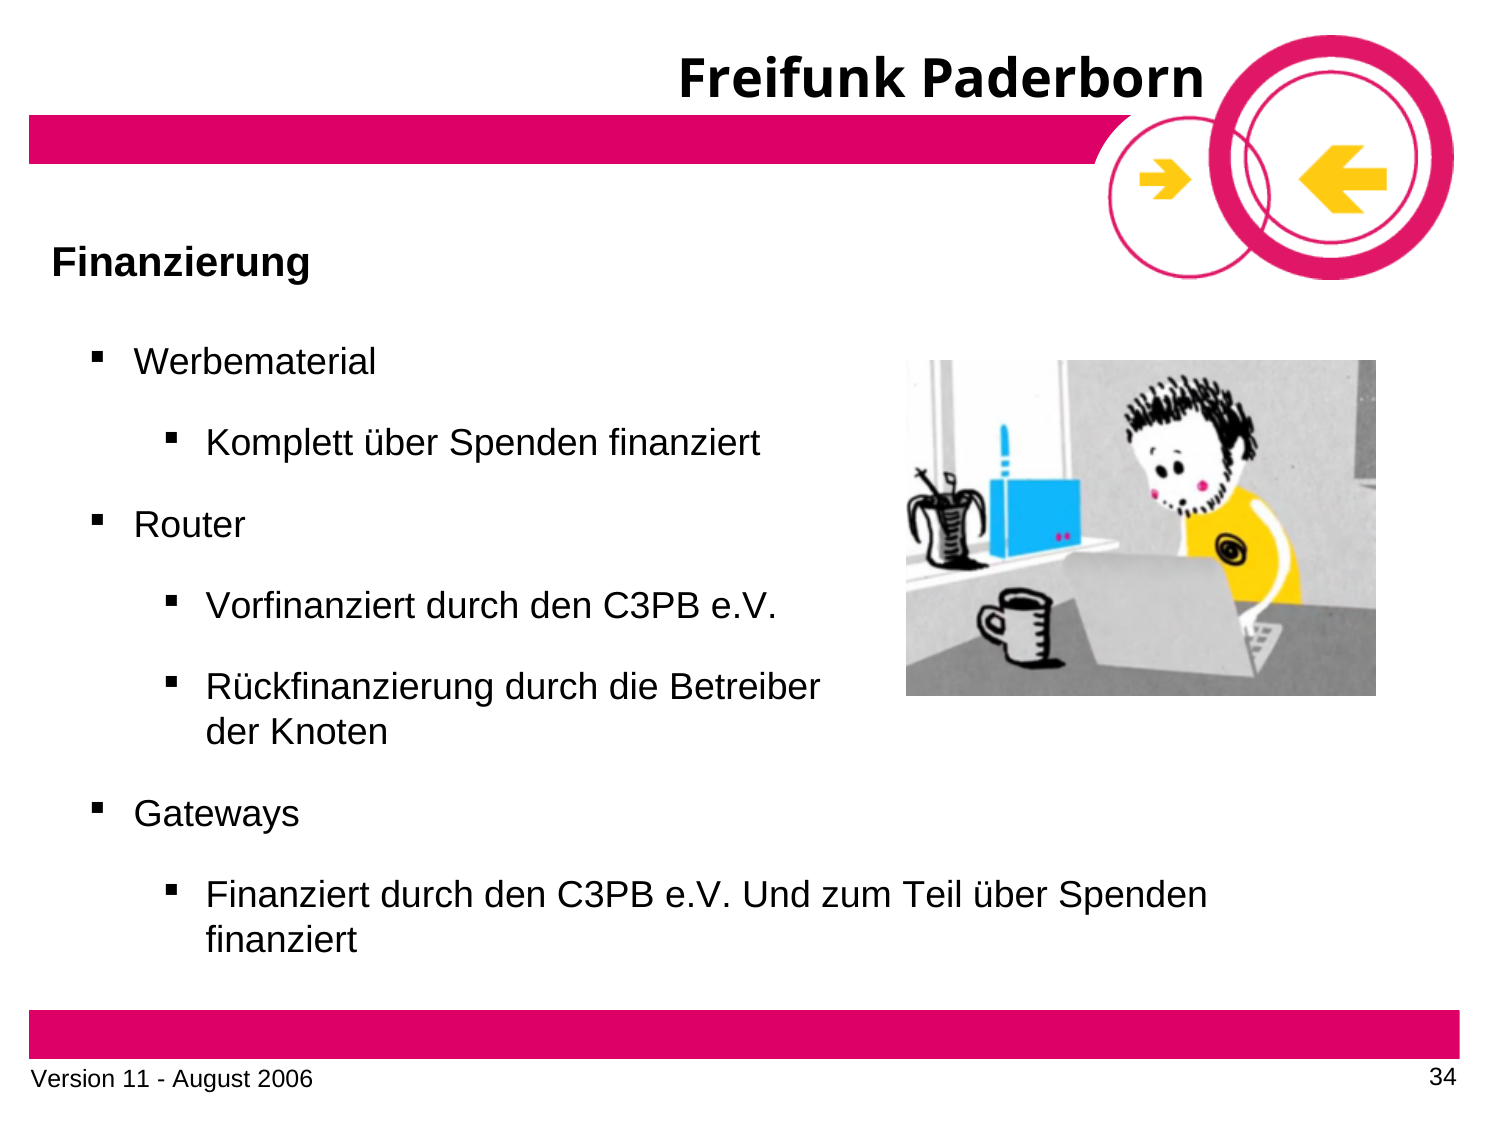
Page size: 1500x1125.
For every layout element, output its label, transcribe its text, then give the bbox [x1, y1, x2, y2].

text_box Werbematerial Komplett über Spenden finanziert Router Vorfinanziert durch den C3PB e.V. Rückfinanzierung durch die Betreiber der Knoten Gateways Finanziert durch den C3PB e.V. Und zum Teil über Spenden finanziert [59, 337, 1288, 976]
picture [1107, 35, 1454, 280]
text_box Finanzierung [51, 235, 1044, 395]
picture [906, 360, 1376, 696]
